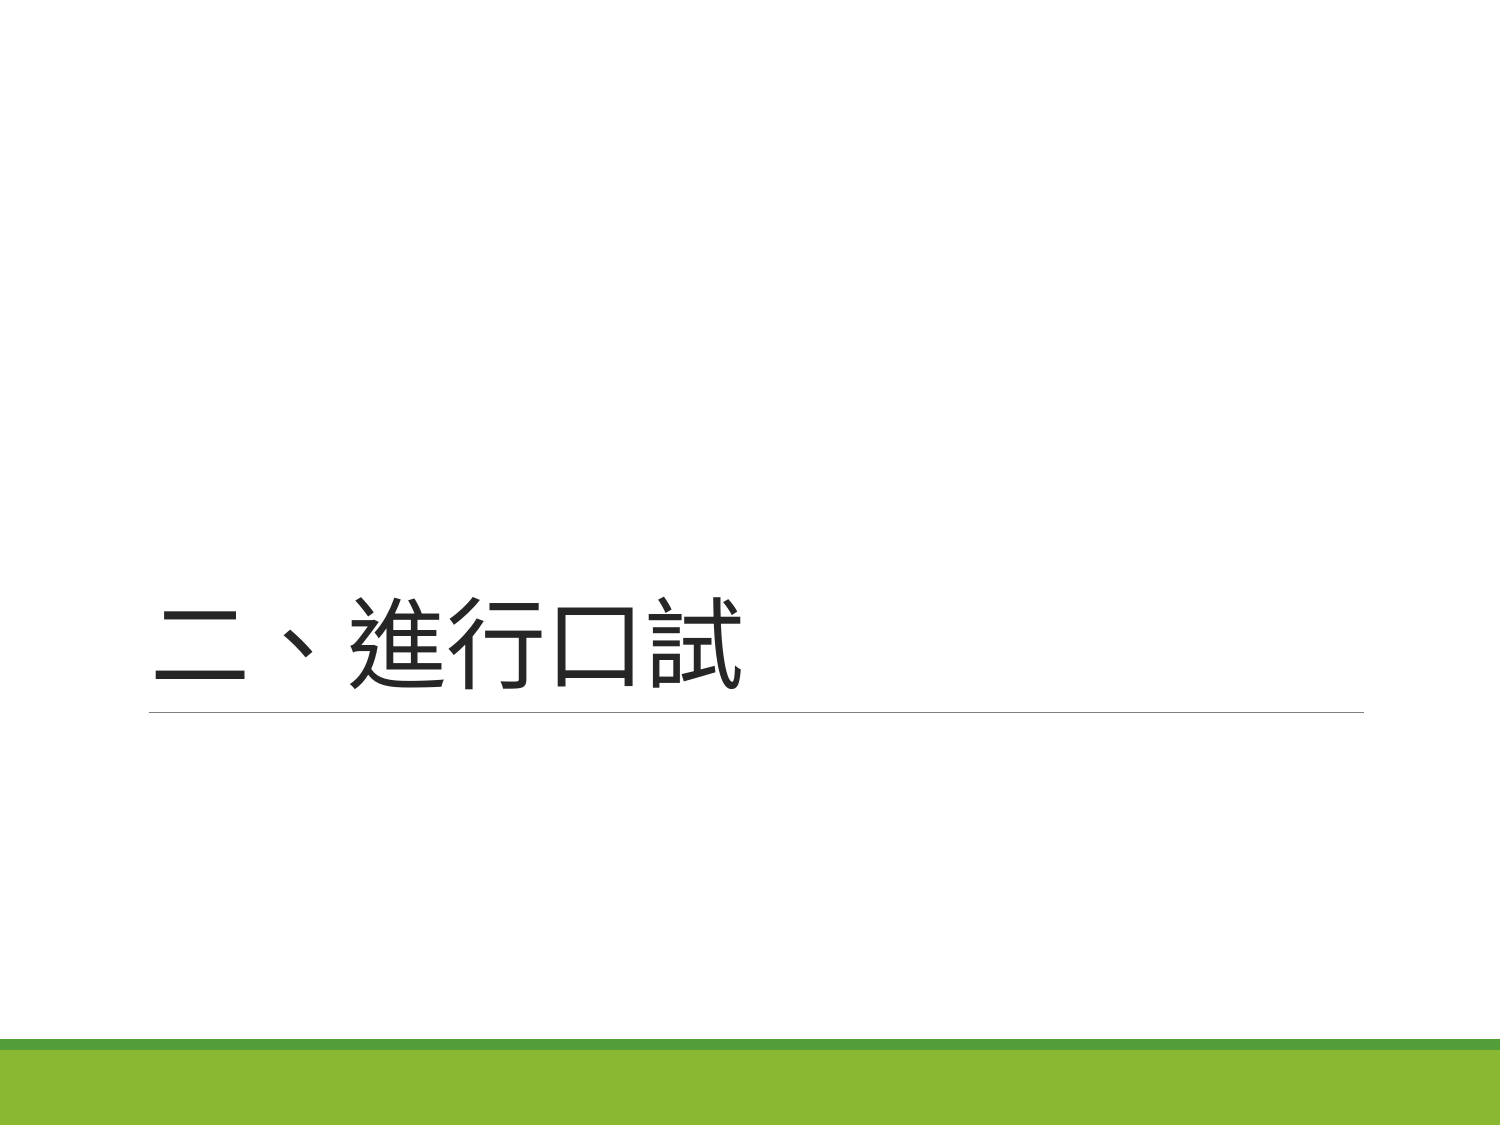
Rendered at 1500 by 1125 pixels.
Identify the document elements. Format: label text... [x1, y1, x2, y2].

title 二、進行口試 [134, 124, 1373, 710]
